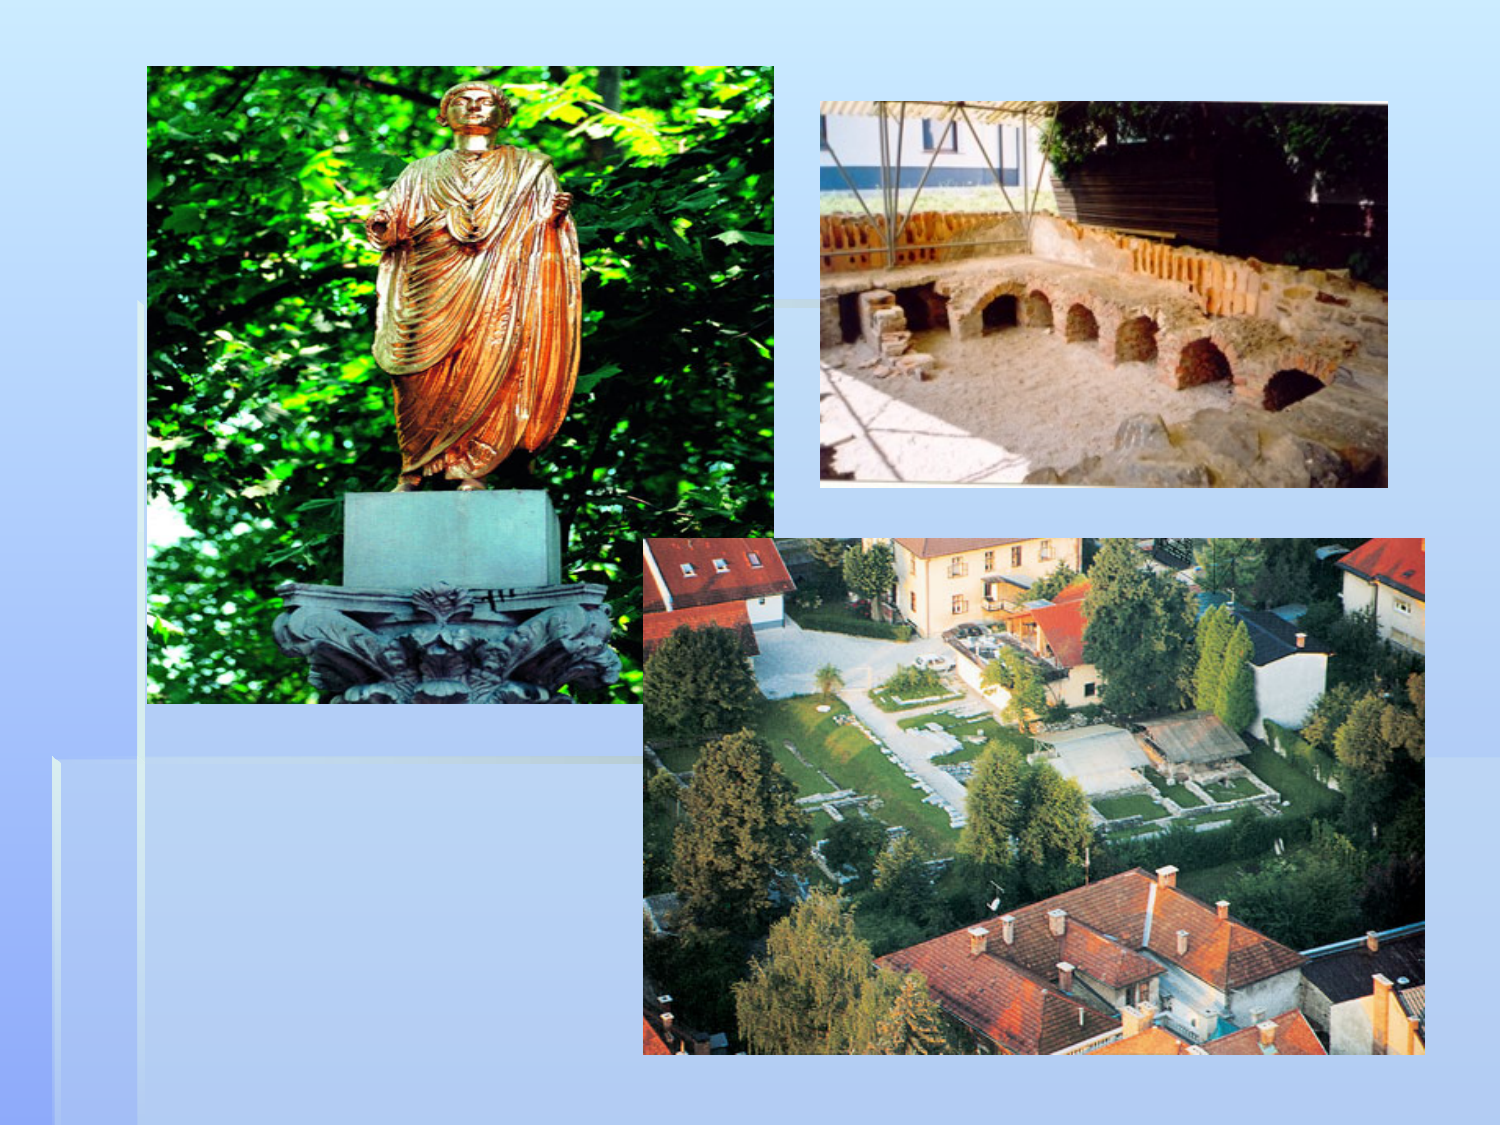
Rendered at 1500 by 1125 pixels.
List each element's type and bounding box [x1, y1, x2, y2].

picture [820, 101, 1388, 488]
picture [147, 66, 1425, 1055]
